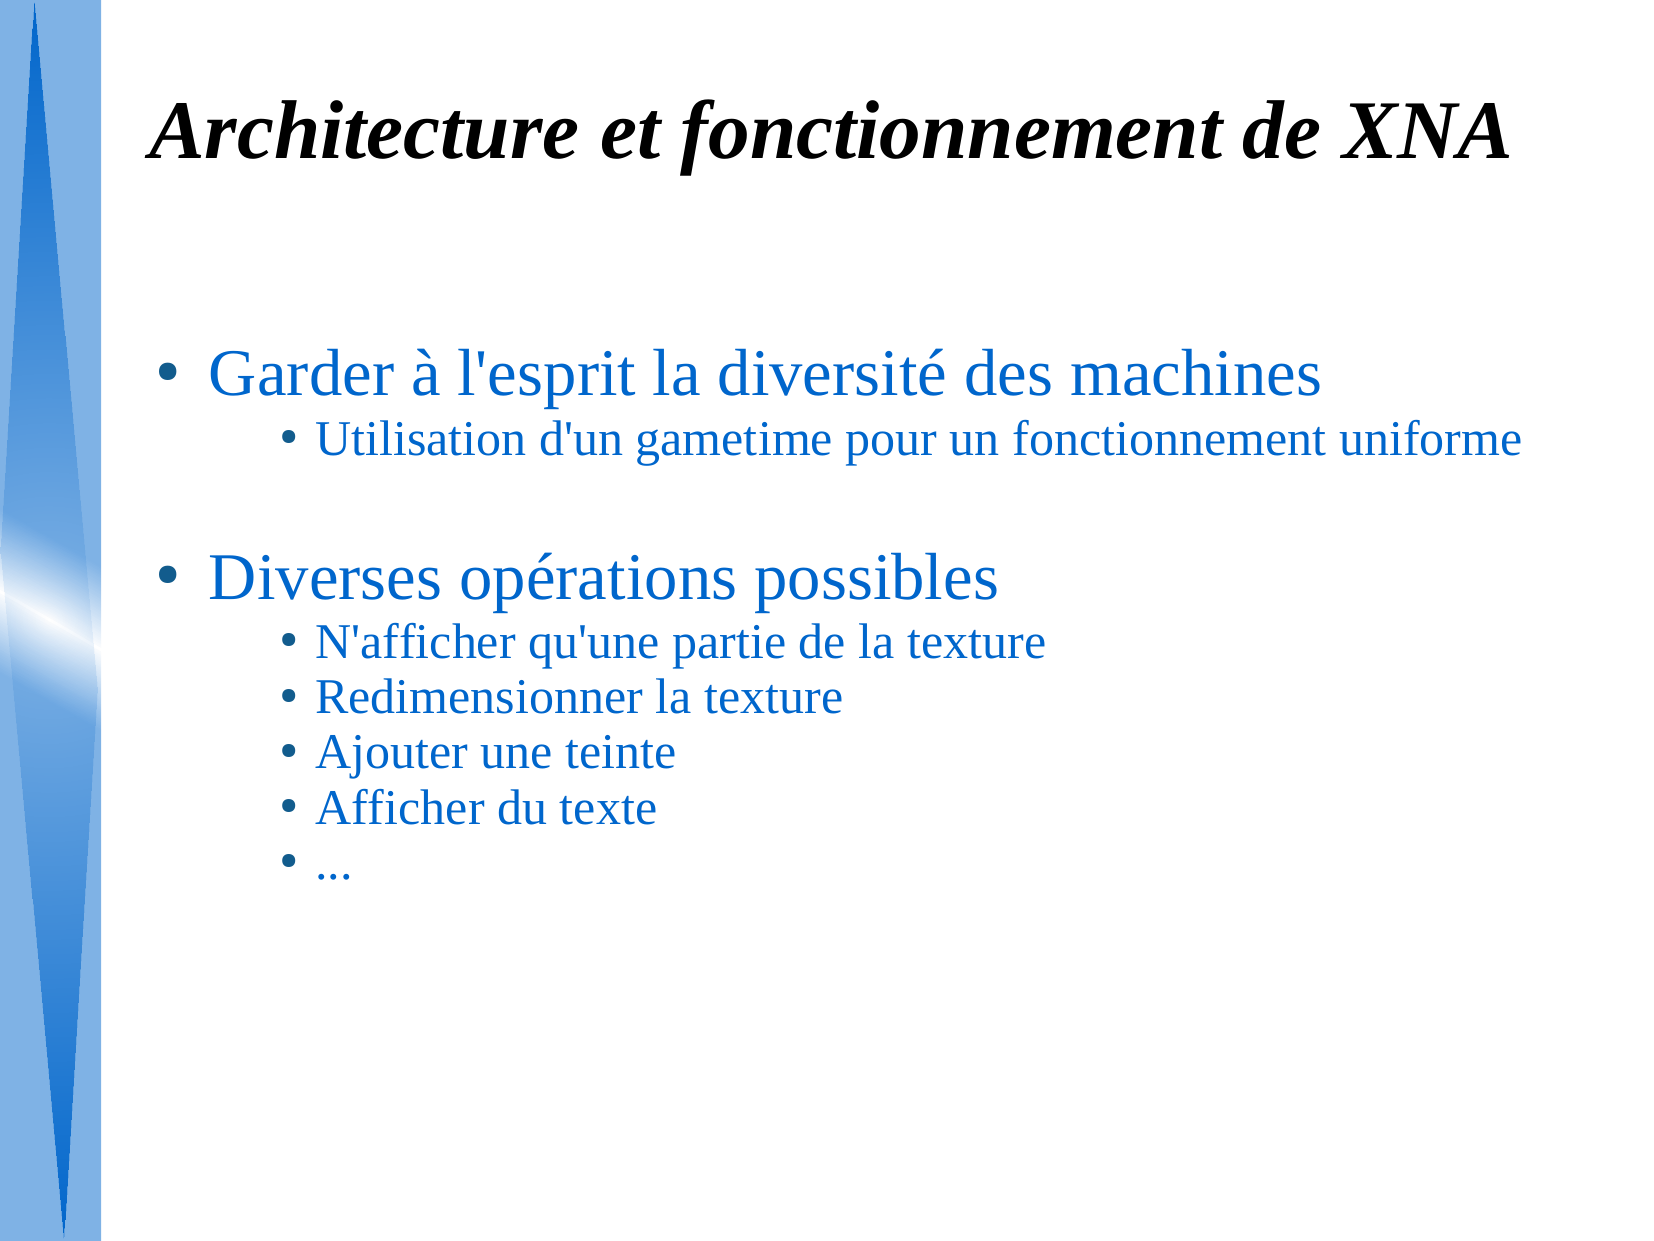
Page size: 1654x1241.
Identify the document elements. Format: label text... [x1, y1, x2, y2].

list Garder à l'esprit la diversité des machines Utilisation d'un gametime pour un fonctionnement uniforme Diverses opérations possibles N'afficher qu'une partie de la texture Redimensionner la texture Ajouter une teinte Afficher du texte ... [138, 336, 1527, 1141]
title Architecture et fonctionnement de XNA [138, 84, 1527, 177]
